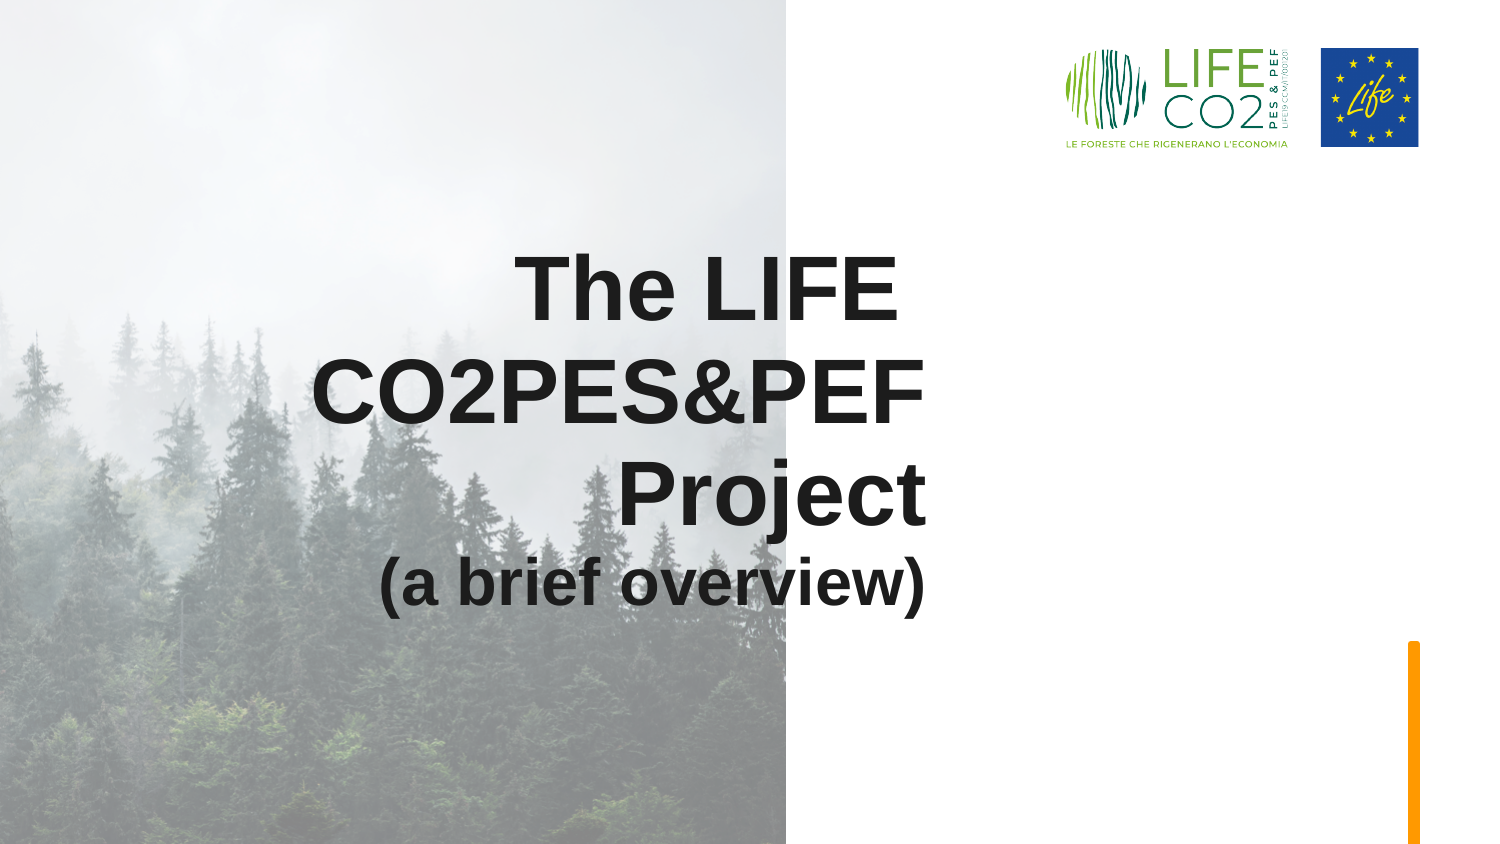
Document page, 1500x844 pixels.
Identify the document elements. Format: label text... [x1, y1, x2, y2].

picture [1060, 40, 1424, 153]
text_box The LIFE CO2PES&PEF Project (a brief overview) [295, 224, 1424, 665]
text_box [1411, 665, 1417, 844]
picture [0, 0, 786, 844]
